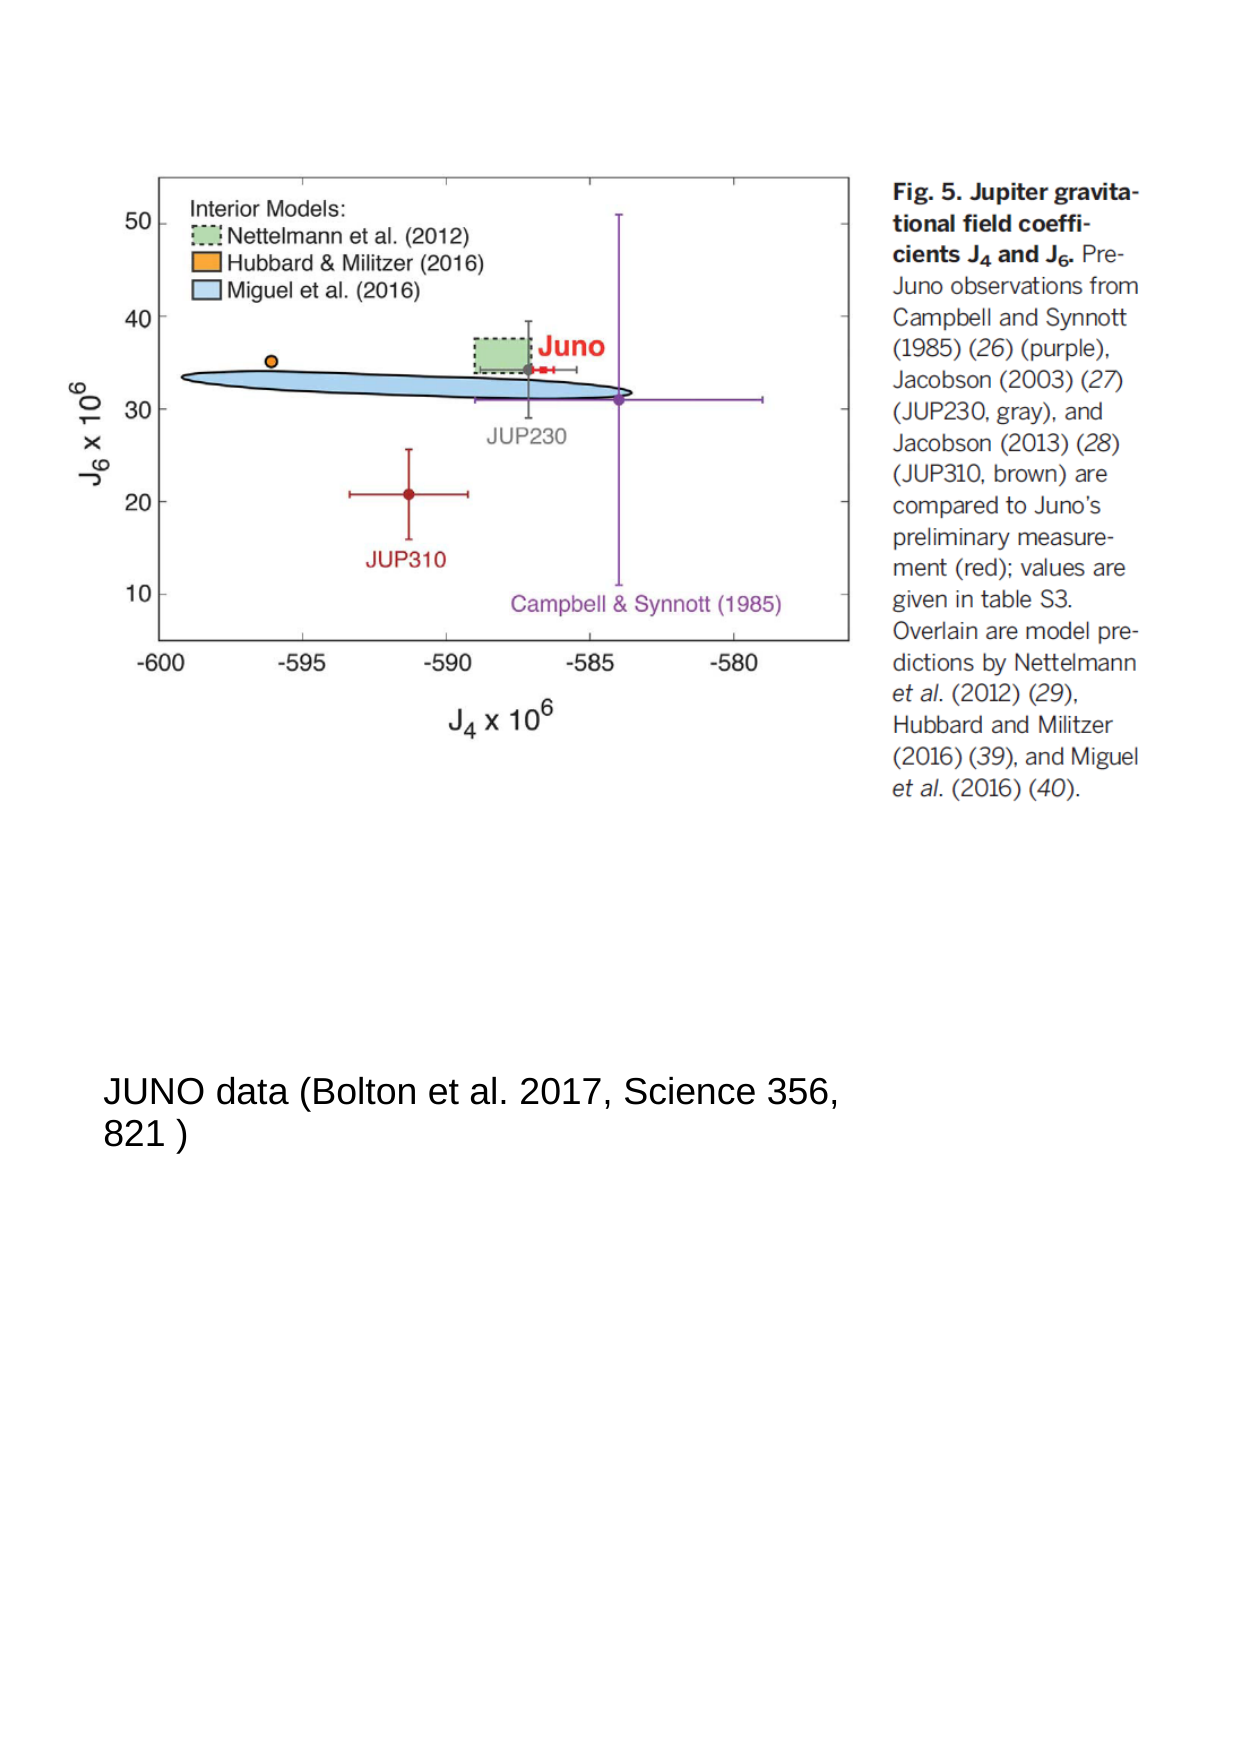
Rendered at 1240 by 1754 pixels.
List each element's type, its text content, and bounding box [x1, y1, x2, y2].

picture [59, 88, 1181, 845]
text_box JUNO data (Bolton et al. 2017, Science 356, 821 ) [88, 1062, 857, 1162]
